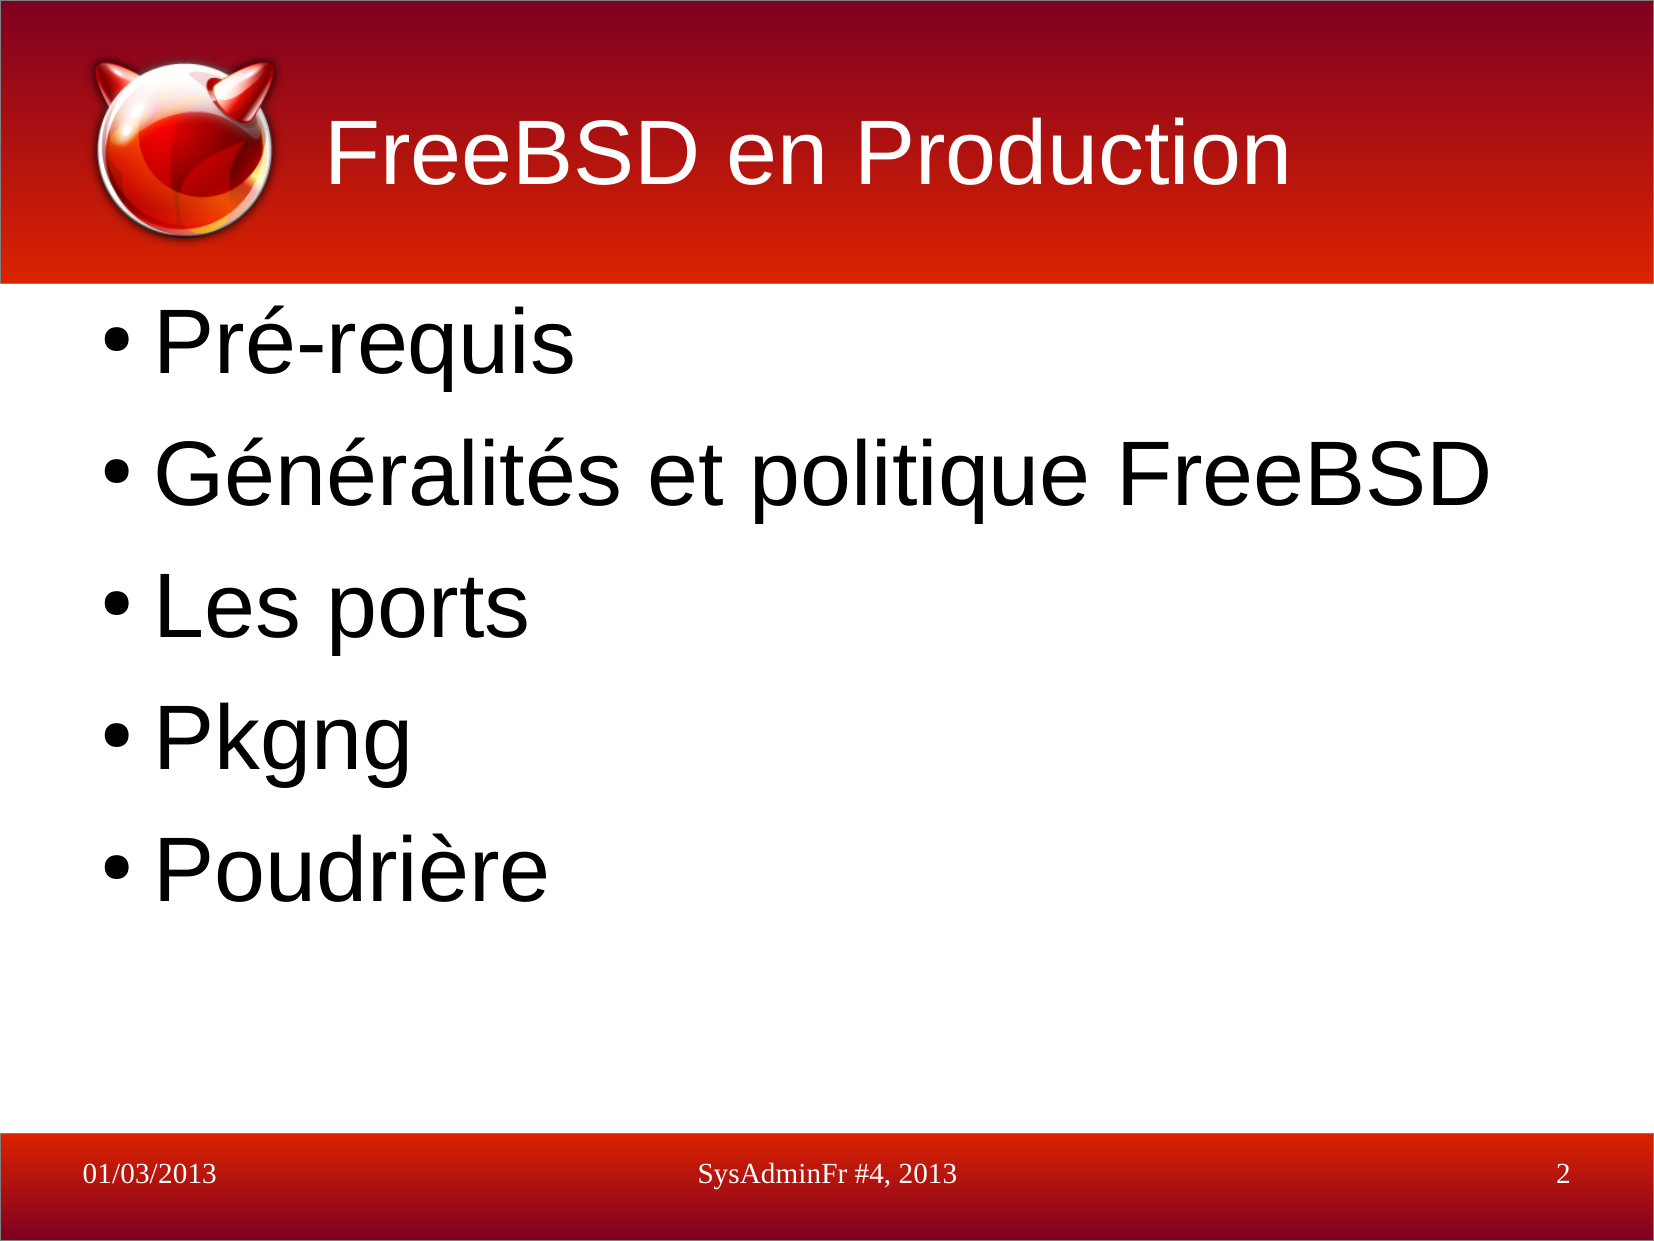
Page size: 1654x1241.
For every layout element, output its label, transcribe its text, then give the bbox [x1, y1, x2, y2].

title FreeBSD en Production [82, 49, 1536, 257]
list Pré-requis Généralités et politique FreeBSD Les ports Pkgng Poudrière [82, 290, 1538, 1010]
